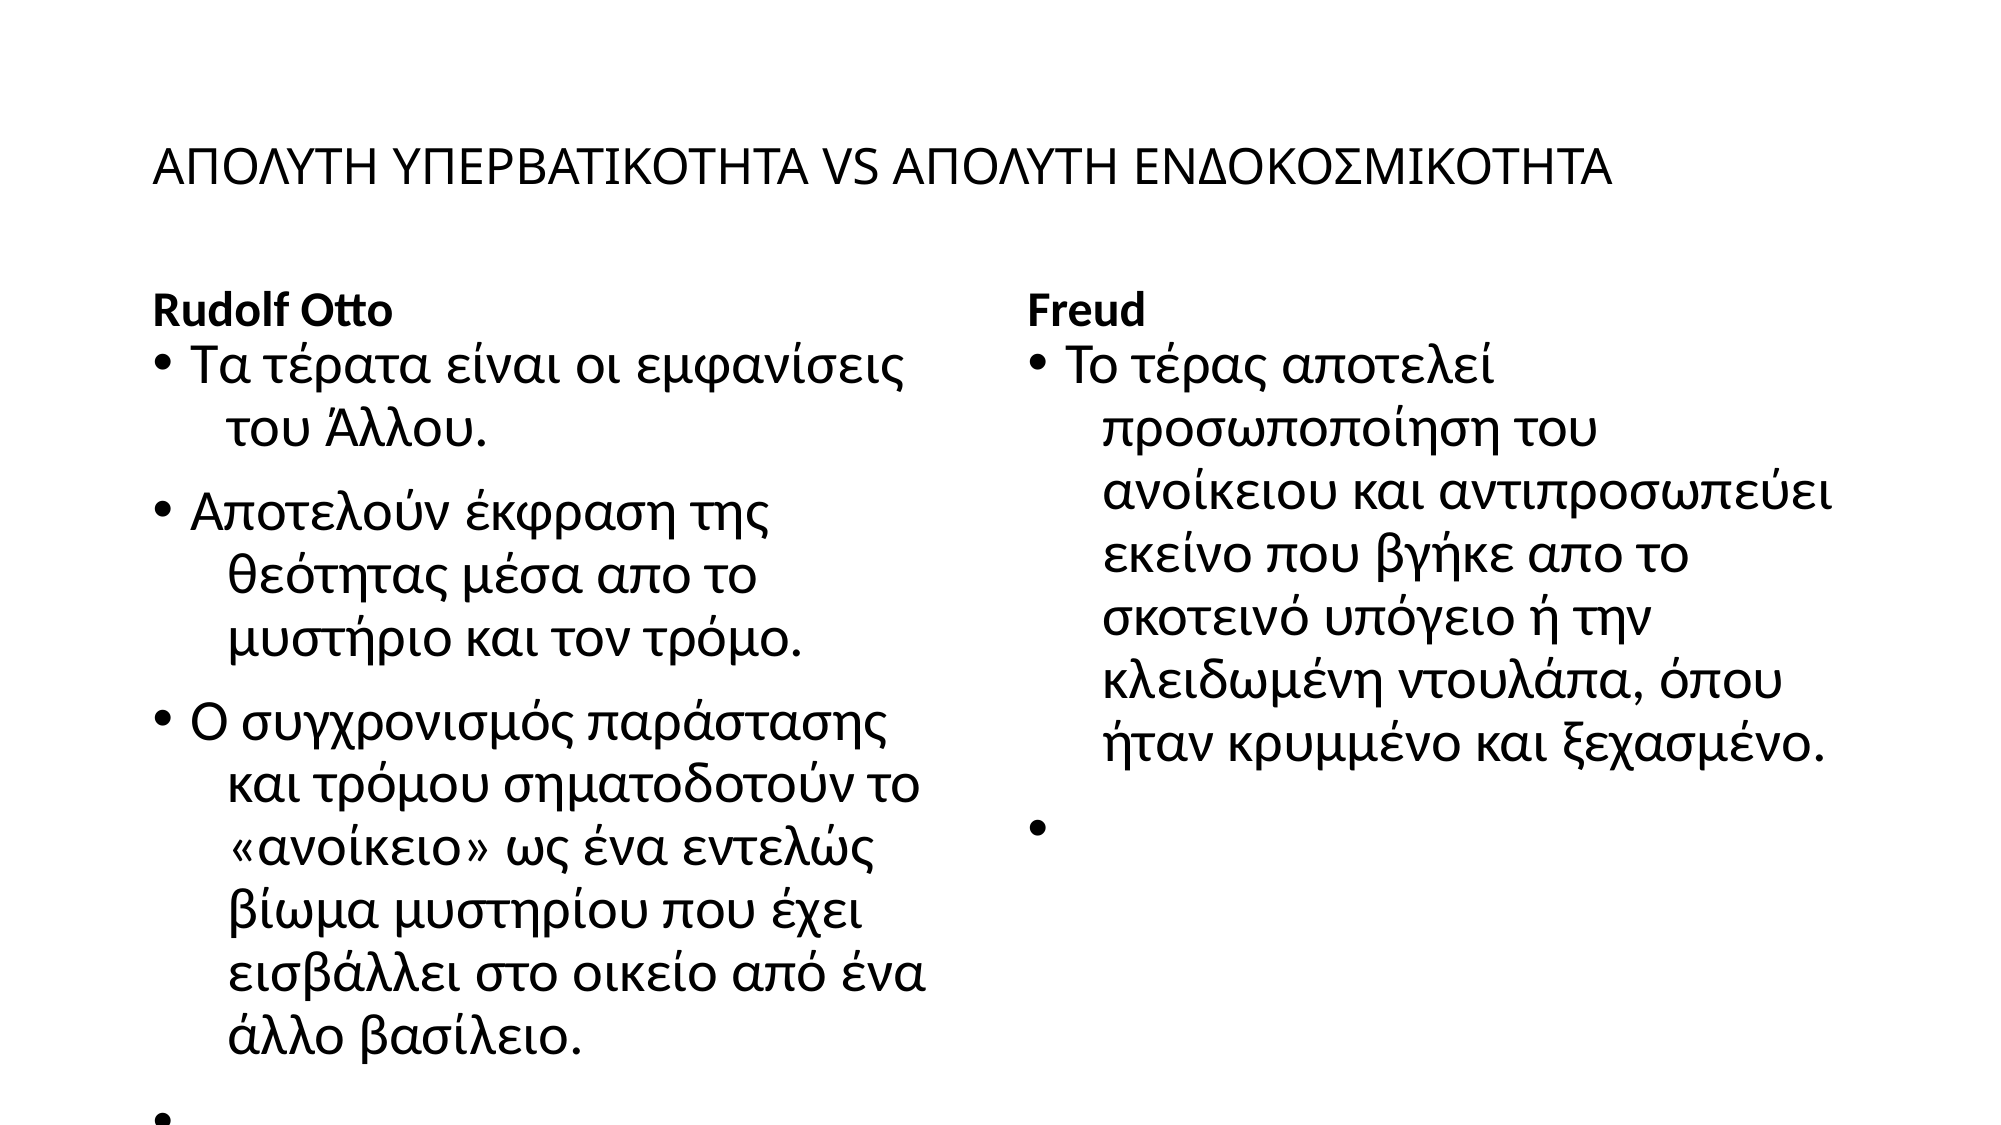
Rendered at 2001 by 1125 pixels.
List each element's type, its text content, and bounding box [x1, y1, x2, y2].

list Rudolf Otto [137, 275, 984, 326]
title ΑΠΟΛΥΤΗ ΥΠΕΡΒΑΤΙΚΟΤΗΤΑ VS ΑΠΟΛΥΤΗ ΕΝΔΟΚΟΣΜΙΚΟΤΗΤΑ [137, 59, 1863, 278]
list Το τέρας αποτελεί προσωποποίηση του ανοίκειου και αντιπροσωπεύει εκείνο που βγήκε απο το σκοτεινό υπόγειο ή την κλειδωμένη ντουλάπα, όπου ήταν κρυμμένο και ξεχασμένο. [1012, 326, 1863, 1016]
list Freud [1012, 275, 1863, 326]
list Τα τέρατα είναι οι εμφανίσεις του Άλλου. Αποτελούν έκφραση της θεότητας μέσα απο το μυστήριο και τον τρόμο. Ο συγχρονισμός παράστασης και τρόμου σηματοδοτούν το «ανοίκειο» ως ένα εντελώς βίωμα μυστηρίου που έχει εισβάλλει στο οικείο από ένα άλλο βασίλειο. [137, 326, 984, 1106]
